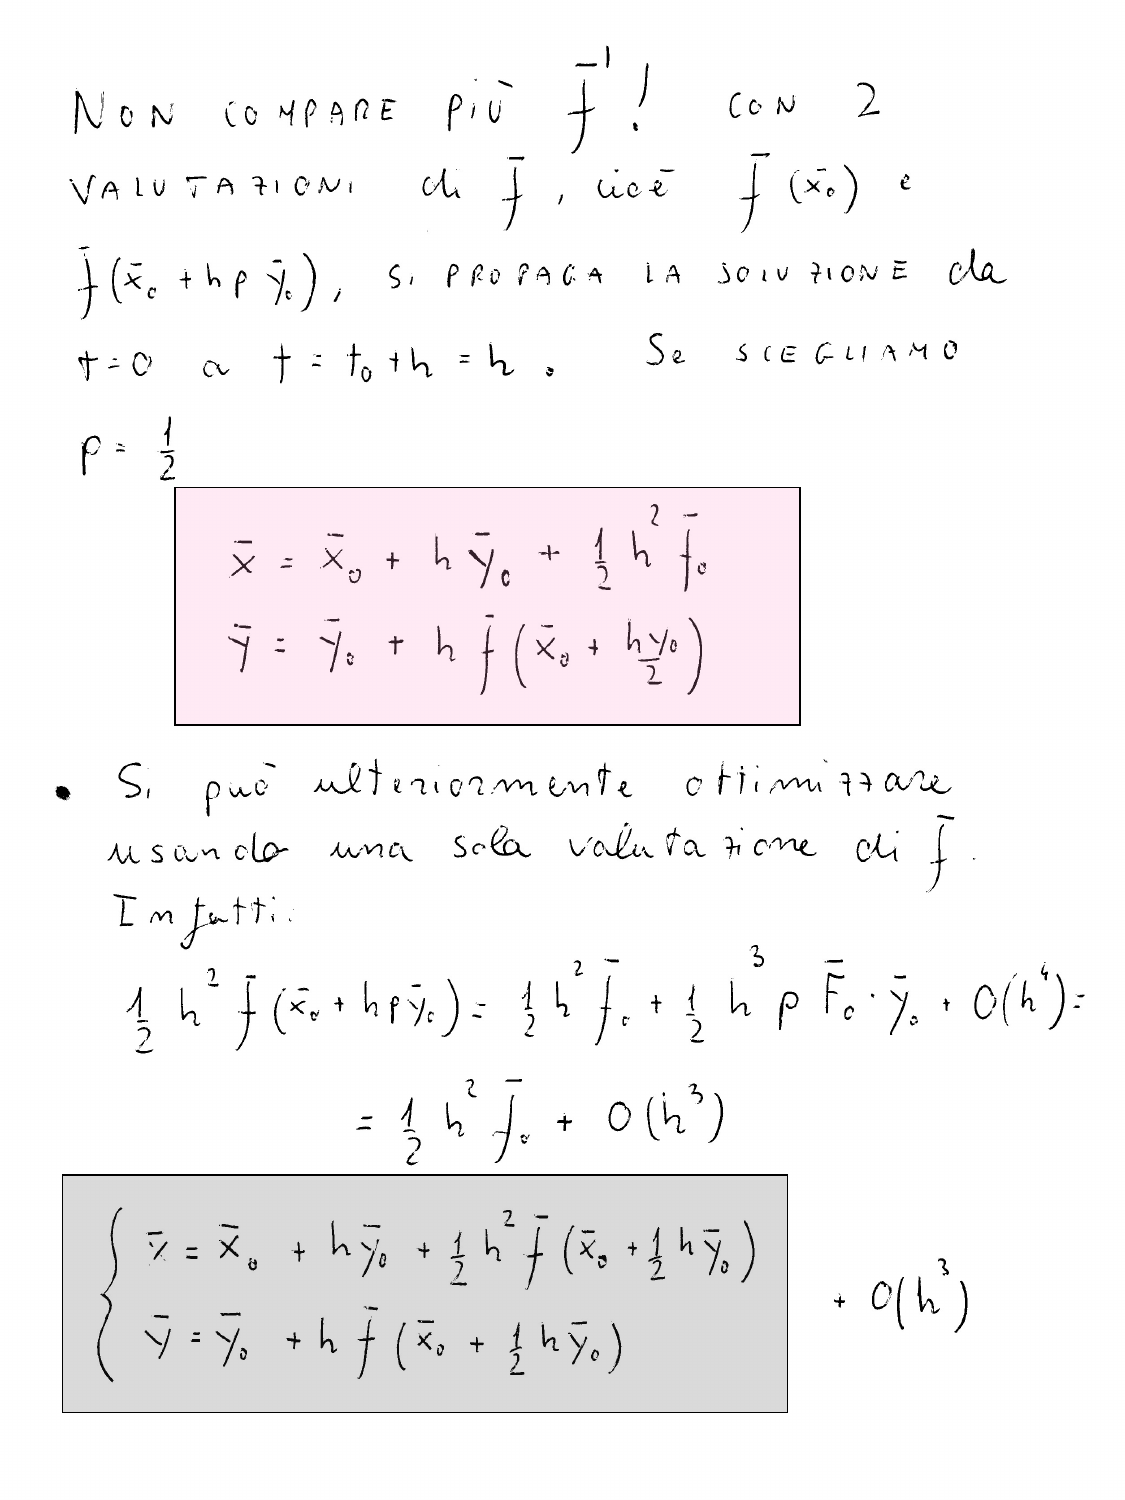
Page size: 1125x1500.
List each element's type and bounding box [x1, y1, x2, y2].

text_box [174, 487, 801, 726]
picture [0, 0, 1125, 1500]
text_box [62, 1174, 788, 1413]
